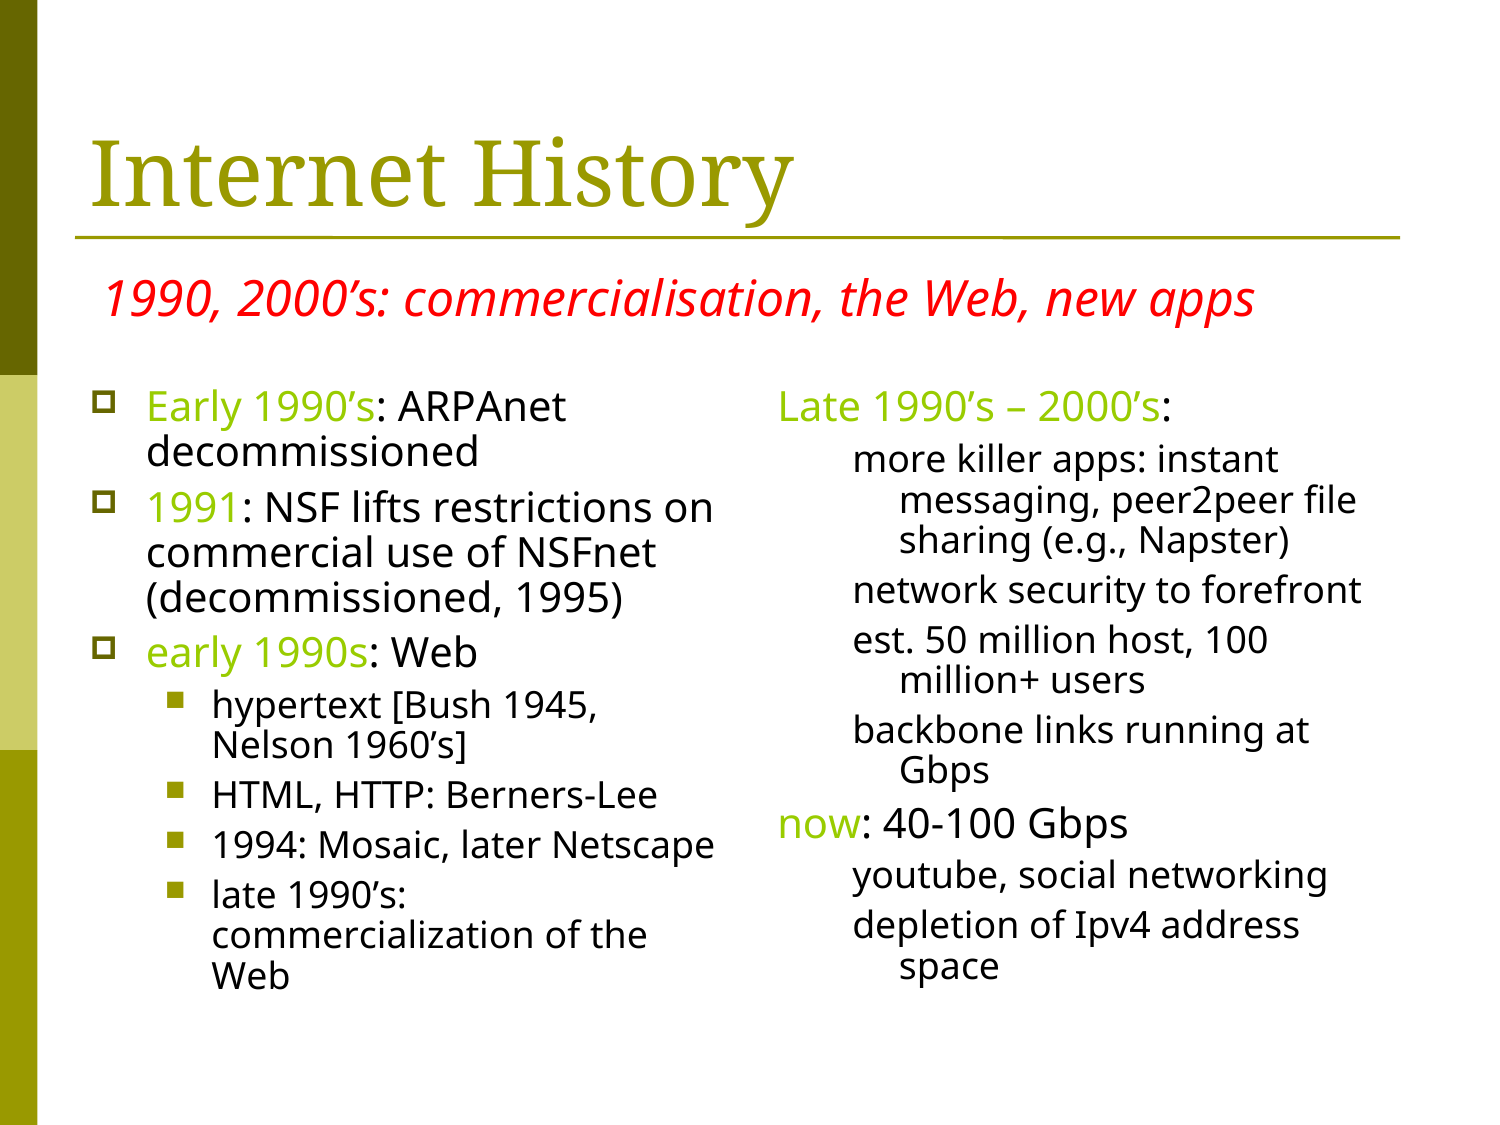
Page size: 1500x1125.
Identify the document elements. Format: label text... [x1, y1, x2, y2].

text_box 1990, 2000’s: commercialisation, the Web, new apps [86, 251, 1393, 358]
title Internet History [75, 45, 1426, 233]
list Early 1990’s: ARPAnet decommissioned 1991: NSF lifts restrictions on commercial use of NSFnet (decommissioned, 1995) early 1990s: Web hypertext [Bush 1945, Nelson 1960’s] HTML, HTTP: Berners-Lee 1994: Mosaic, later Netscape late 1990’s: commercialization of the Web [75, 262, 738, 1091]
list Late 1990’s – 2000’s: more killer apps: instant messaging, peer2peer file sharing (e.g., Napster) network security to forefront est. 50 million host, 100 million+ users backbone links running at Gbps now: 40-100 Gbps youtube, social networking depletion of Ipv4 address space [762, 262, 1426, 1081]
